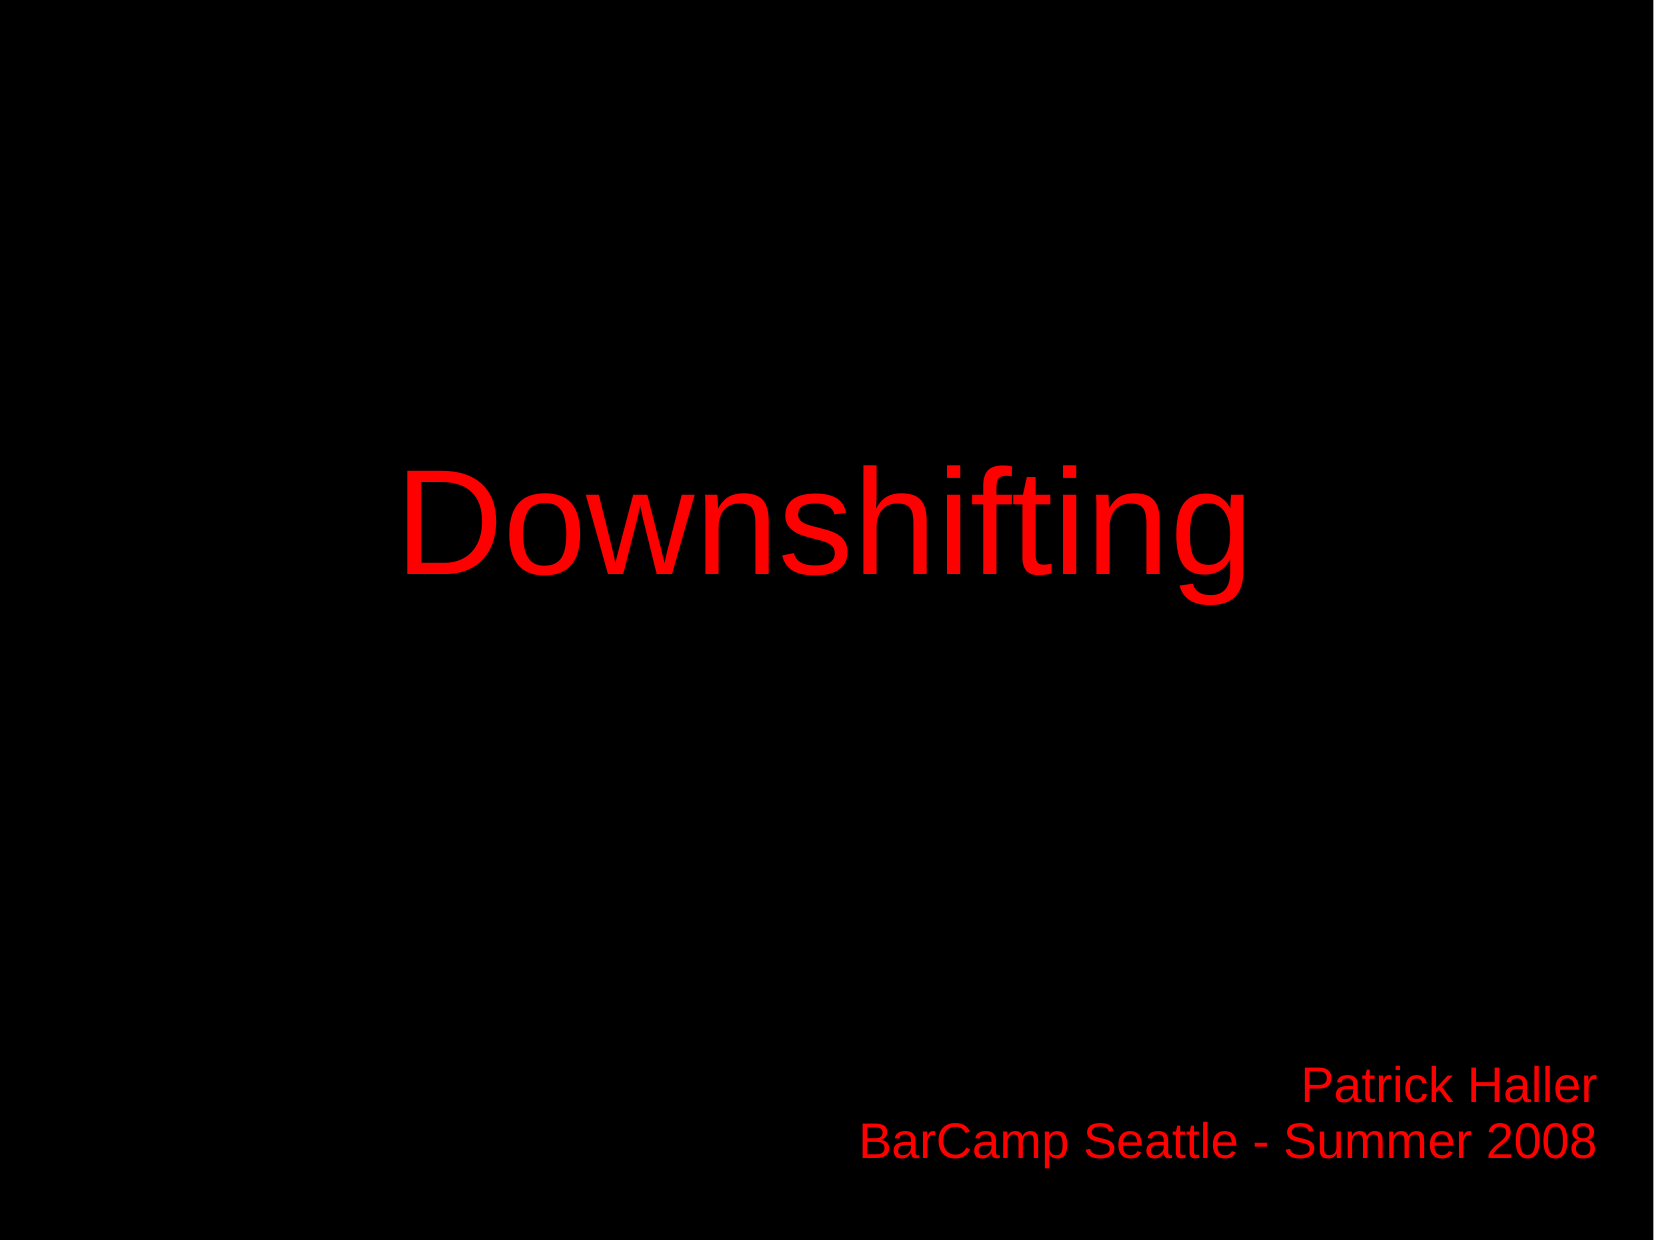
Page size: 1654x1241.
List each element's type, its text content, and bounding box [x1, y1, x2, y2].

text_box Patrick Haller BarCamp Seattle - Summer 2008 [750, 1050, 1613, 1177]
text_box Downshifting [37, 431, 1613, 732]
